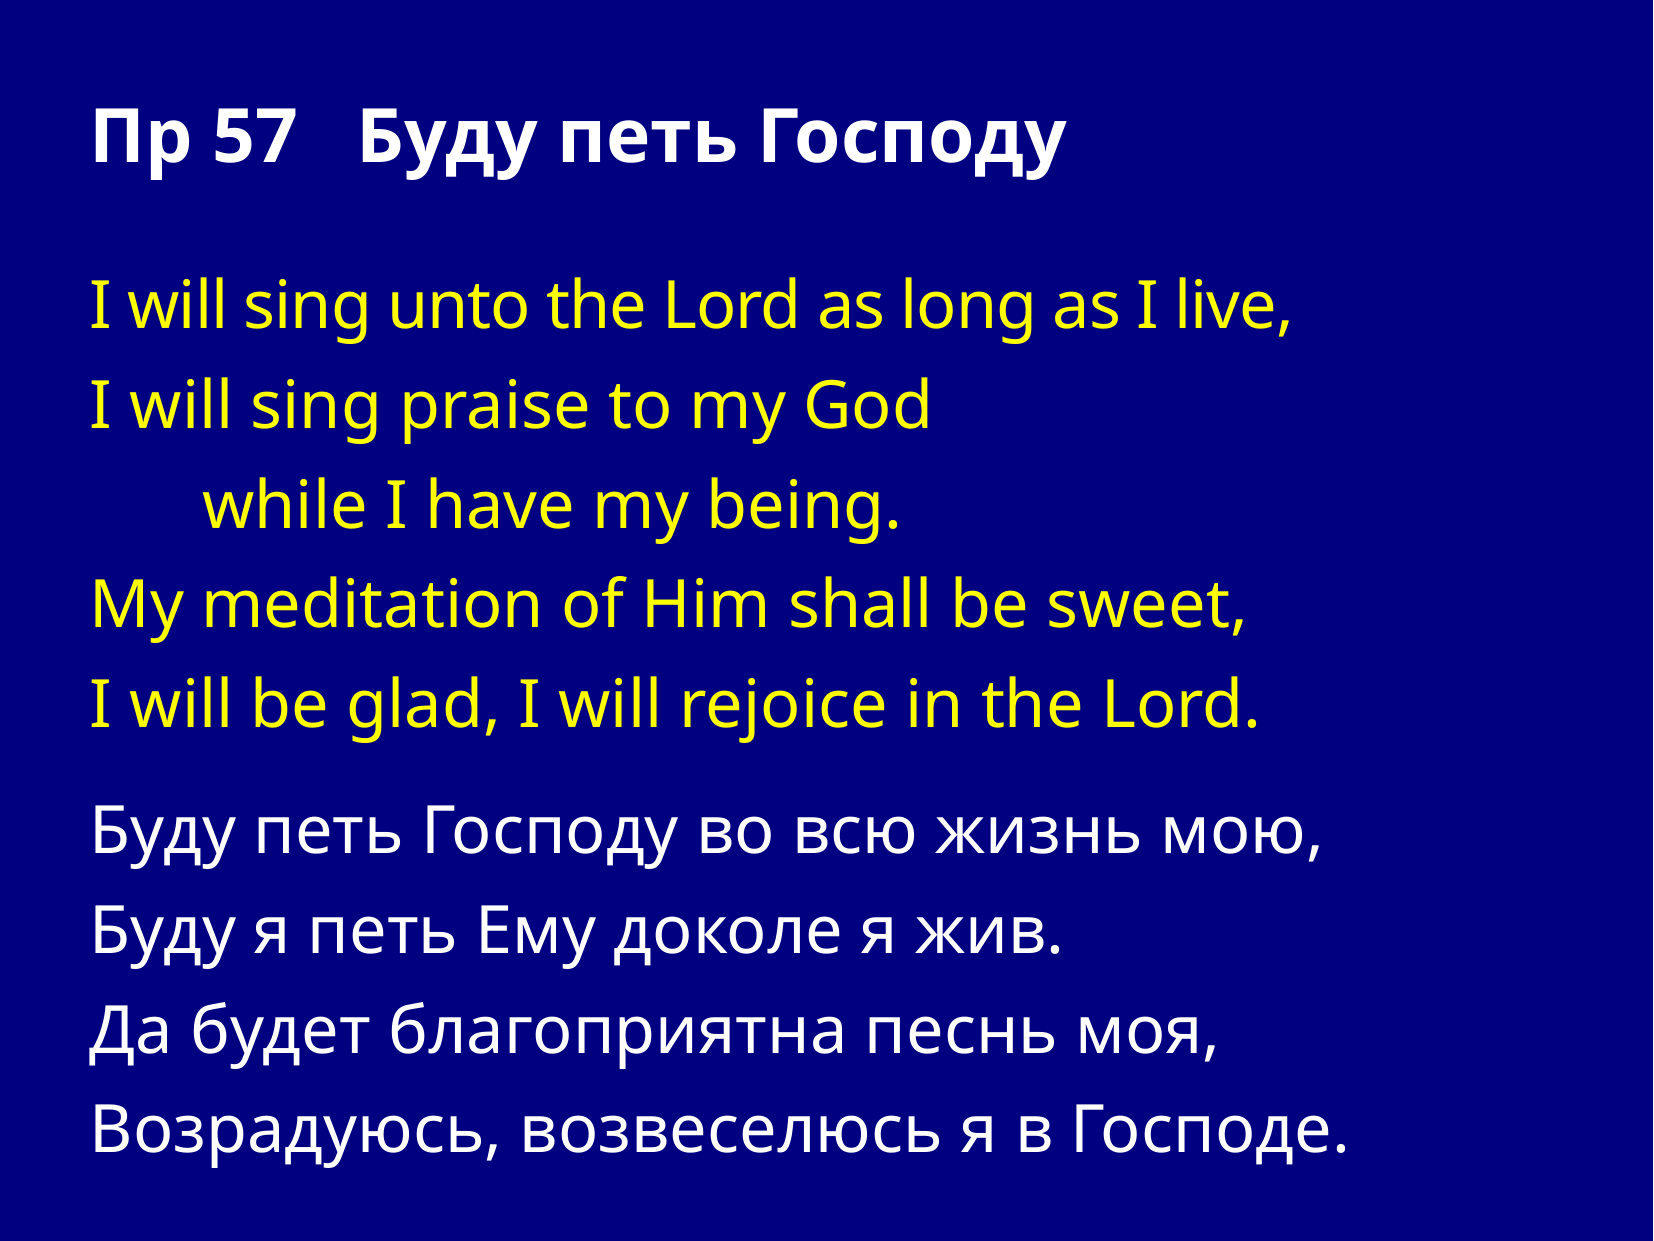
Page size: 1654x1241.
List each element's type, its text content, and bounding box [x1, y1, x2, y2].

text_box Буду петь Господу во всю жизнь мою, Буду я петь Ему доколе я жив. Да будет благоприятна песнь моя, Возрадуюсь, возвеселюсь я в Господе. [75, 675, 1653, 1163]
text_box Пр 57 Буду петь Господу [75, 75, 1576, 188]
text_box I will sing unto the Lord as long as I live, I will sing praise to my God while I have my being. My meditation of Him shall be sweet, I will be glad, I will rejoice in the Lord. [75, 150, 1653, 675]
